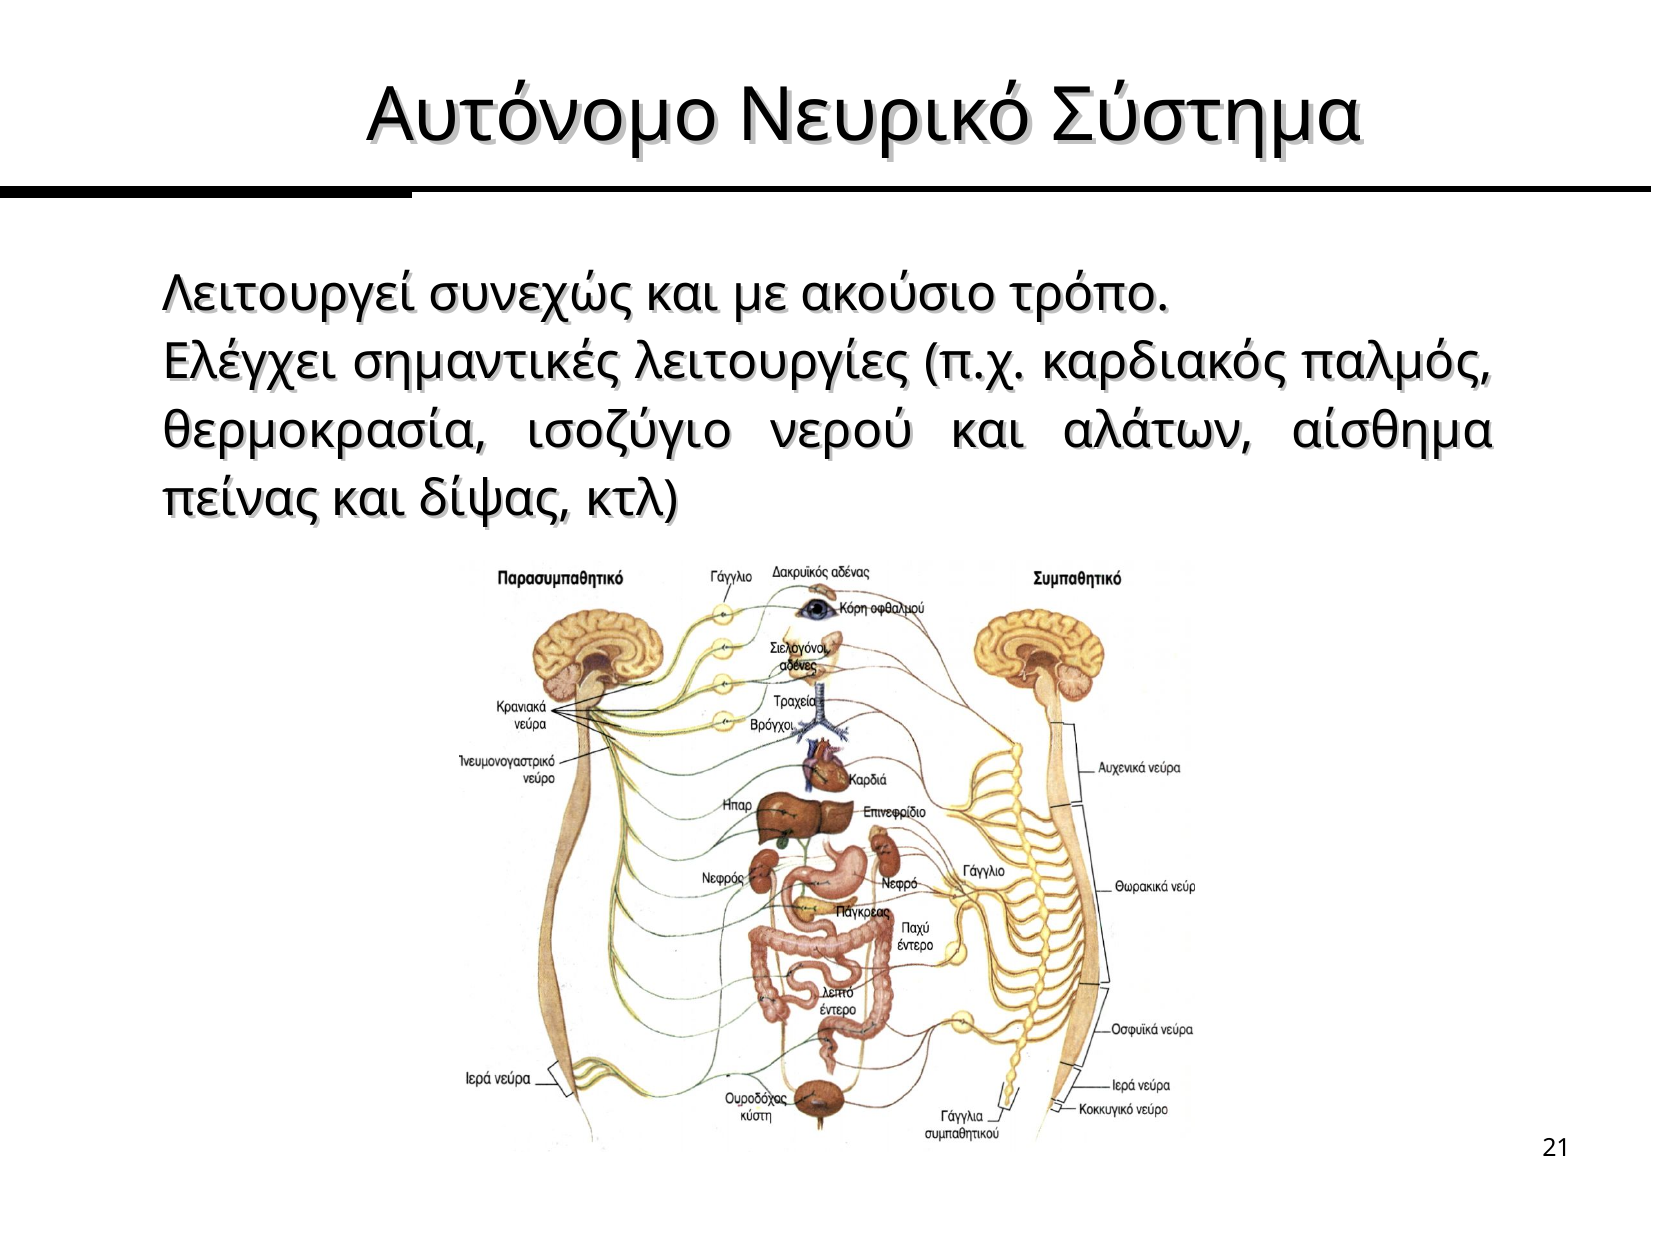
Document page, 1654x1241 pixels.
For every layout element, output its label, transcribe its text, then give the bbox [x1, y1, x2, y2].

text_box Αυτόνομο Νευρικό Σύστημα [351, 52, 1303, 158]
text_box Λειτουργεί συνεχώς και με ακούσιο τρόπο. Ελέγχει σημαντικές λειτουργίες (π.χ. καρδιακός παλμός, θερμοκρασία, ισοζύγιο νερού και αλάτων, αίσθημα πείνας και δίψας, κτλ) [147, 249, 1548, 506]
picture [459, 560, 1195, 1152]
